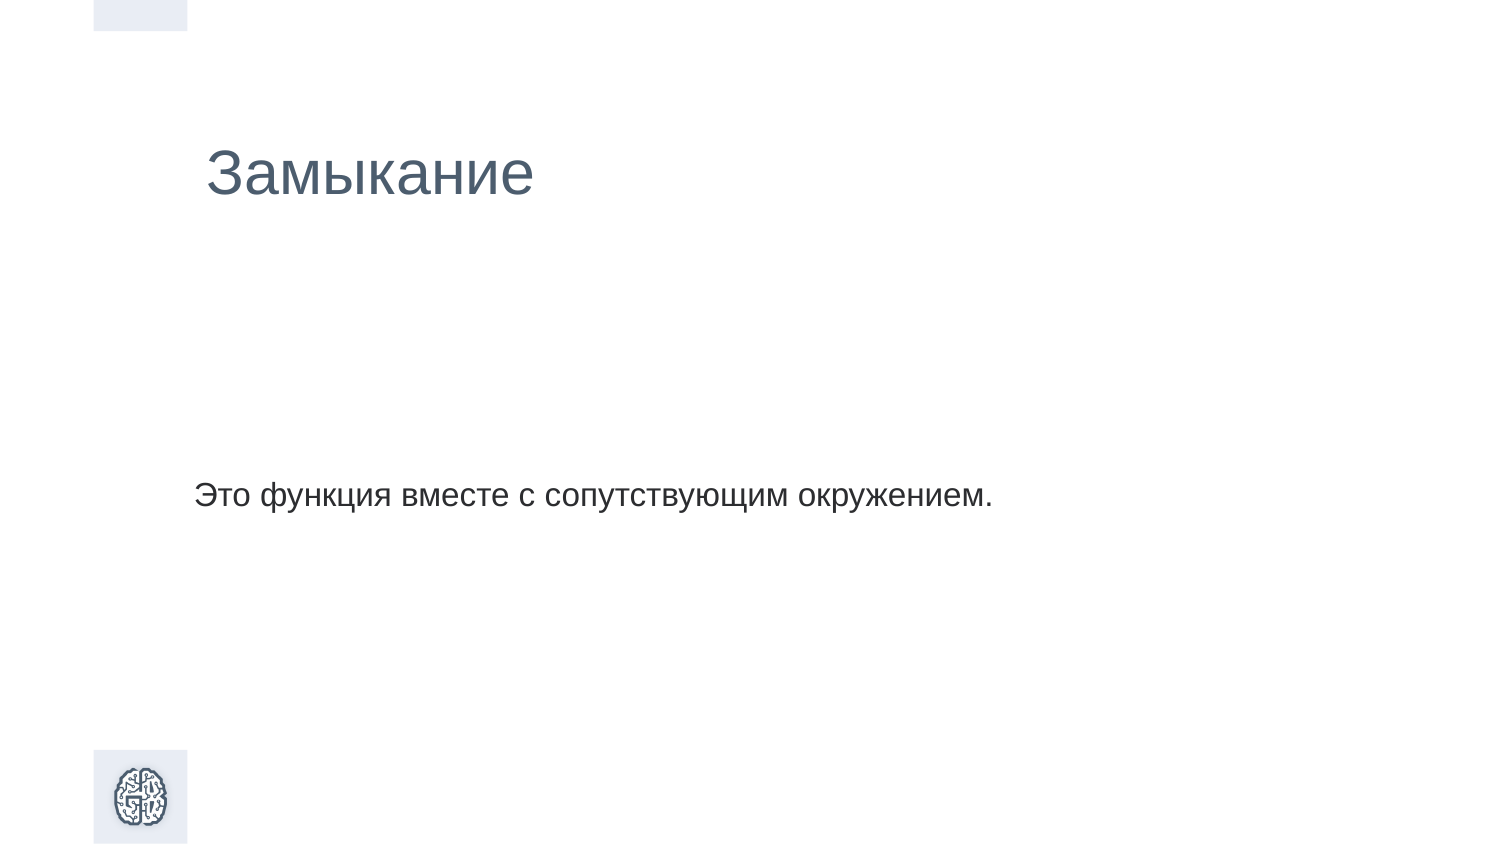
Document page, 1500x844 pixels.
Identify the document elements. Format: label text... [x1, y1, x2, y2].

title Замыкание [186, 94, 1311, 244]
text_box Это функция вместе с сопутствующим окружением. [186, 318, 1311, 668]
picture [106, 760, 175, 834]
